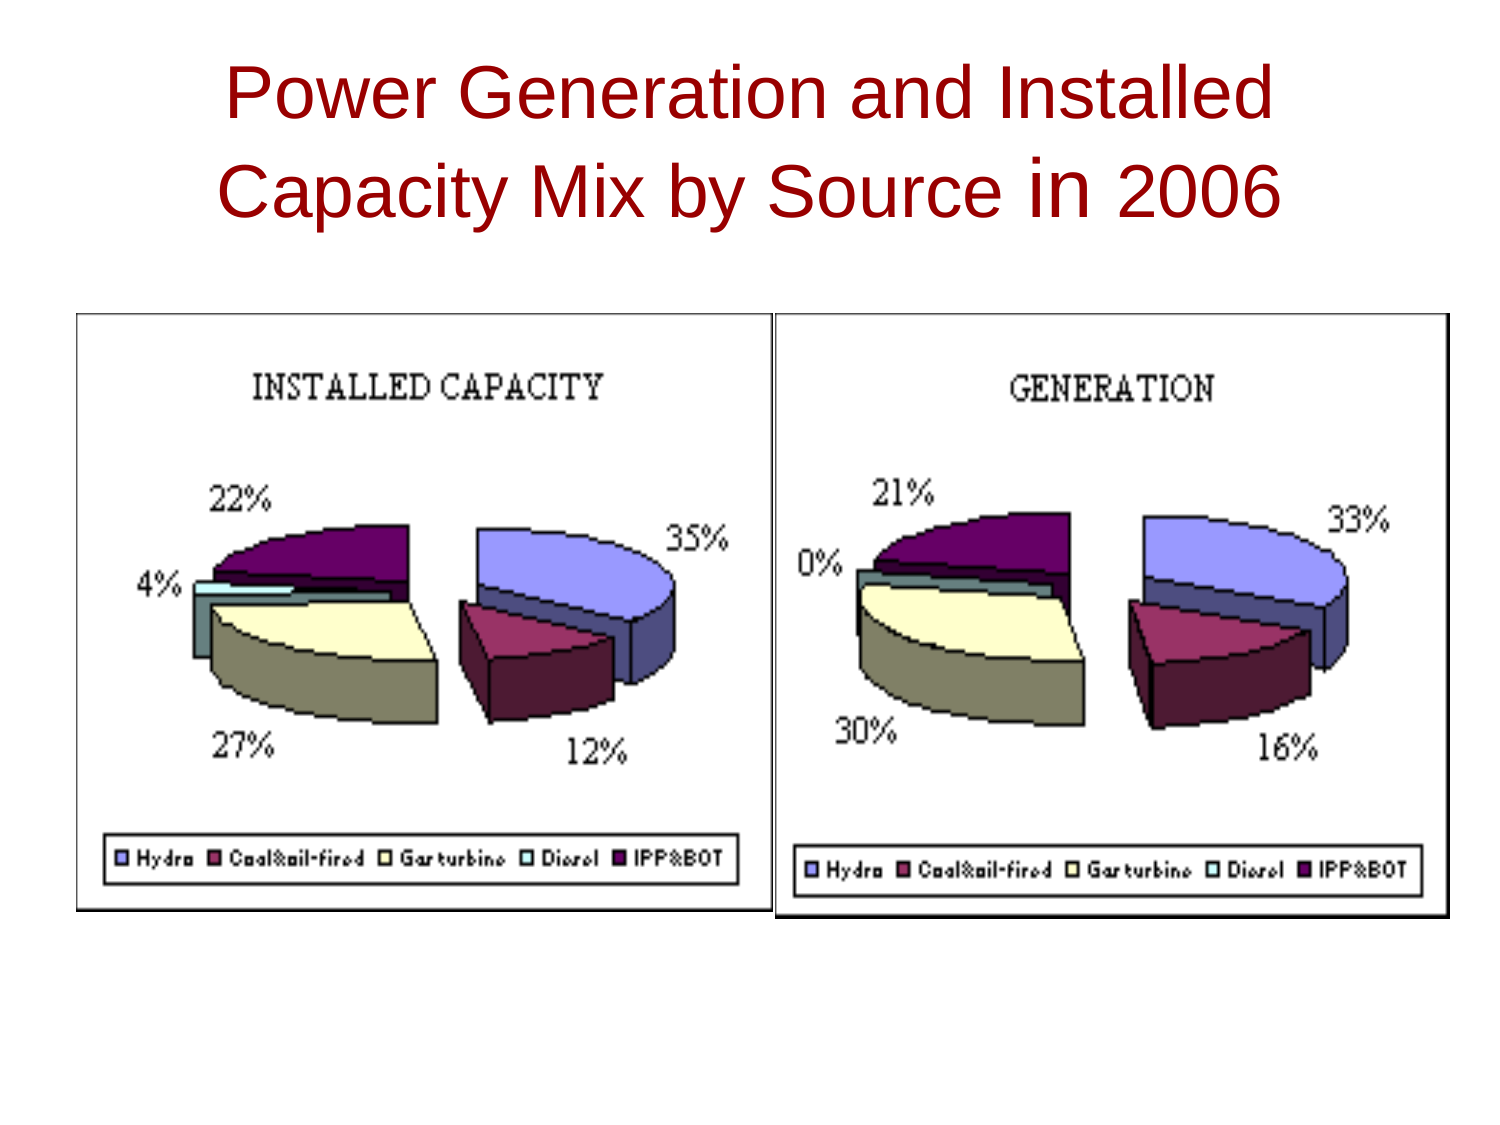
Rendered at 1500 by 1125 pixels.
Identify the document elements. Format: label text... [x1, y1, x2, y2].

picture [75, 312, 773, 913]
picture [774, 312, 1450, 919]
title Power Generation and Installed Capacity Mix by Source in 2006 [75, 45, 1426, 233]
